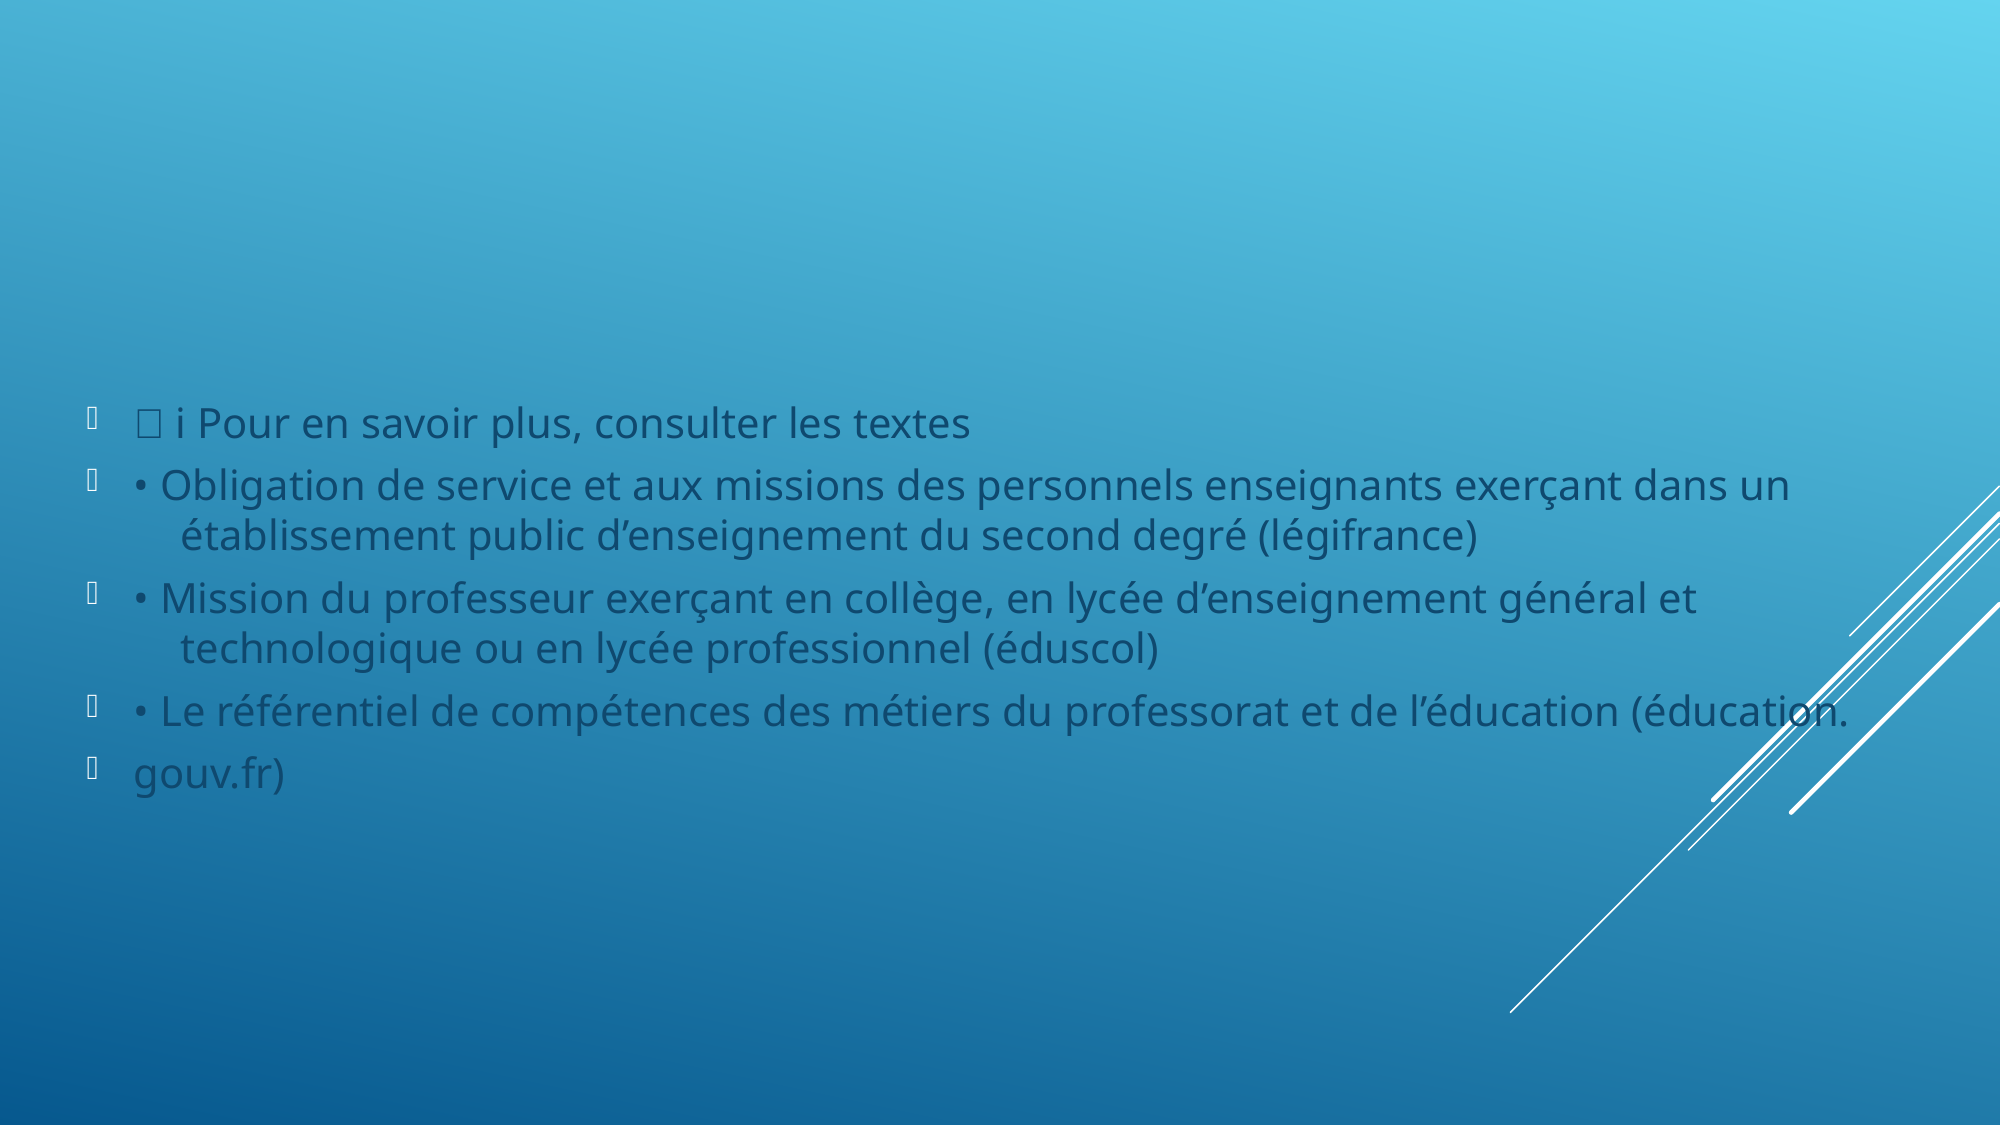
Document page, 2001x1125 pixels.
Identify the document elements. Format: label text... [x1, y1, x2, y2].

list  i Pour en savoir plus, consulter les textes • Obligation de service et aux missions des personnels enseignants exerçant dans un établissement public d’enseignement du second degré (légifrance) • Mission du professeur exerçant en collège, en lycée d’enseignement général et technologique ou en lycée professionnel (éduscol) • Le référentiel de compétences des métiers du professorat et de l’éducation (éducation. gouv.fr) [71, 113, 2000, 1081]
